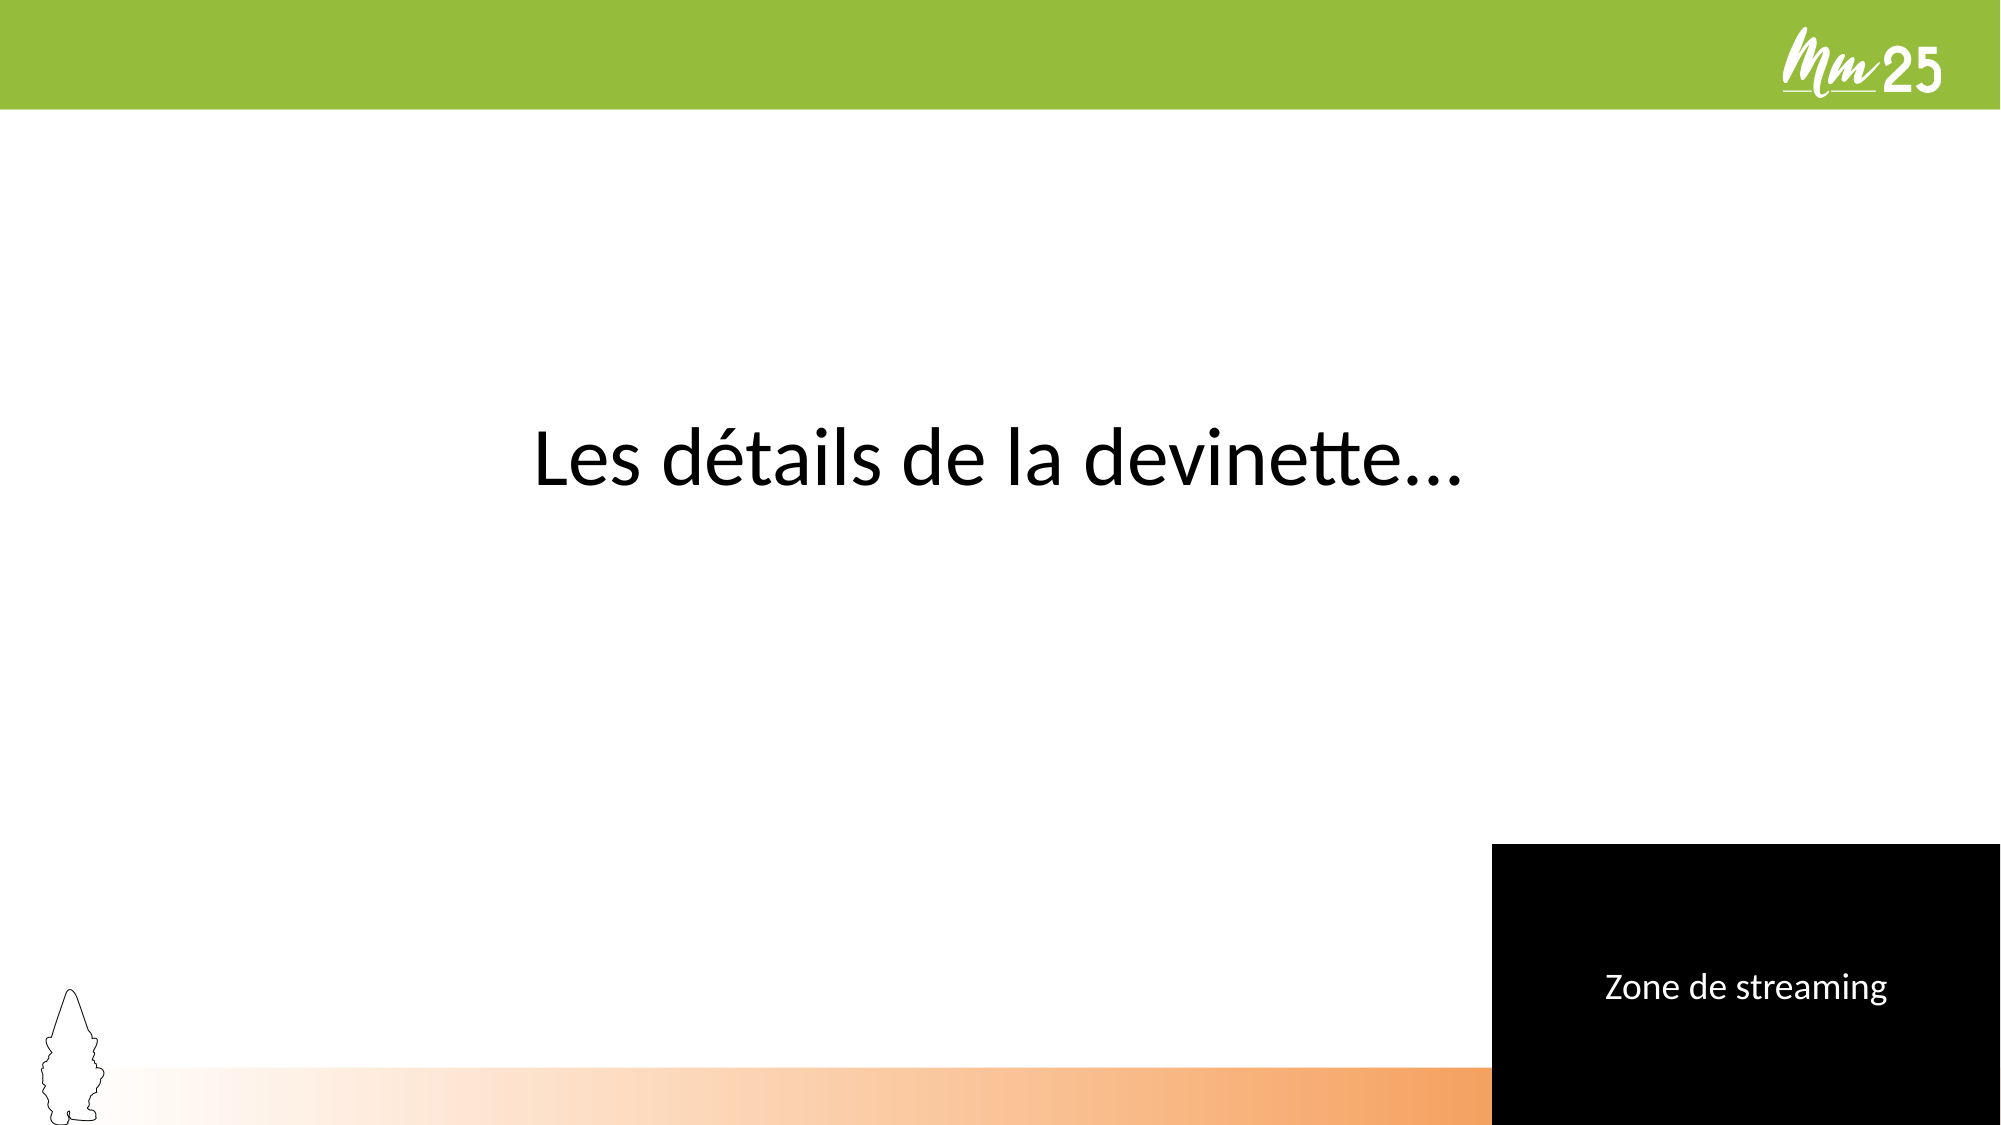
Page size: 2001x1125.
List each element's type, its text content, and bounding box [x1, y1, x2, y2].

title Les détails de la devinette... [512, 405, 1488, 524]
picture [0, 0, 2001, 1125]
